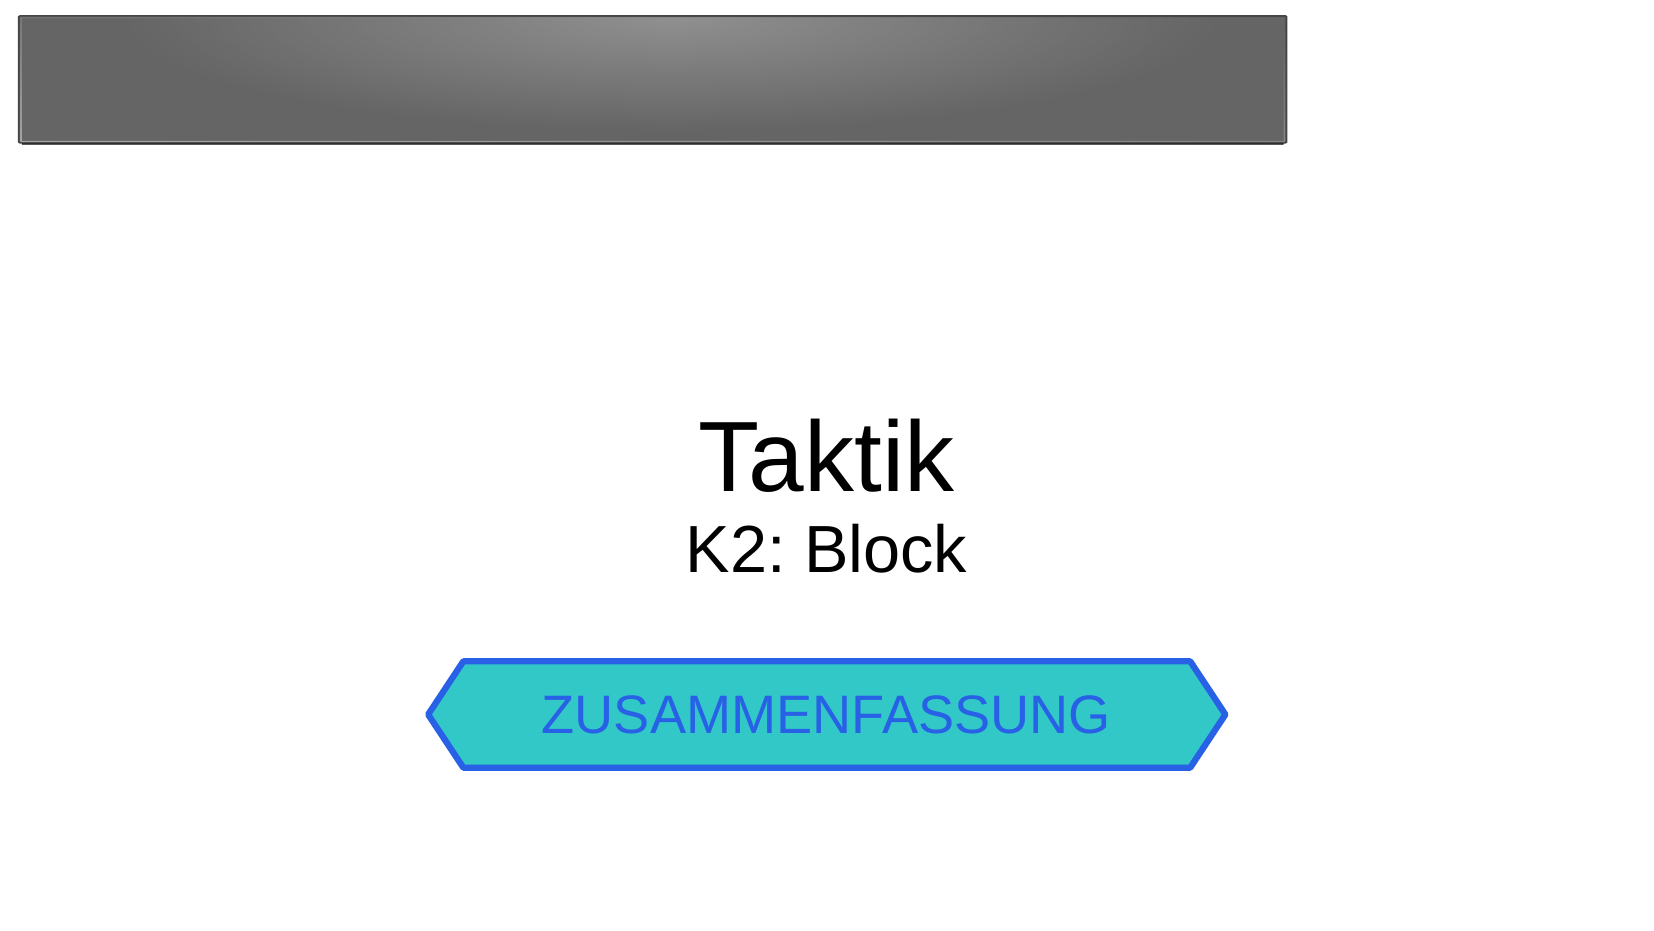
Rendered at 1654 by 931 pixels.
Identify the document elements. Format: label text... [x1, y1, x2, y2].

subtitle Taktik K2: Block [82, 224, 1571, 764]
text_box ZUSAMMENFASSUNG [428, 661, 1226, 768]
